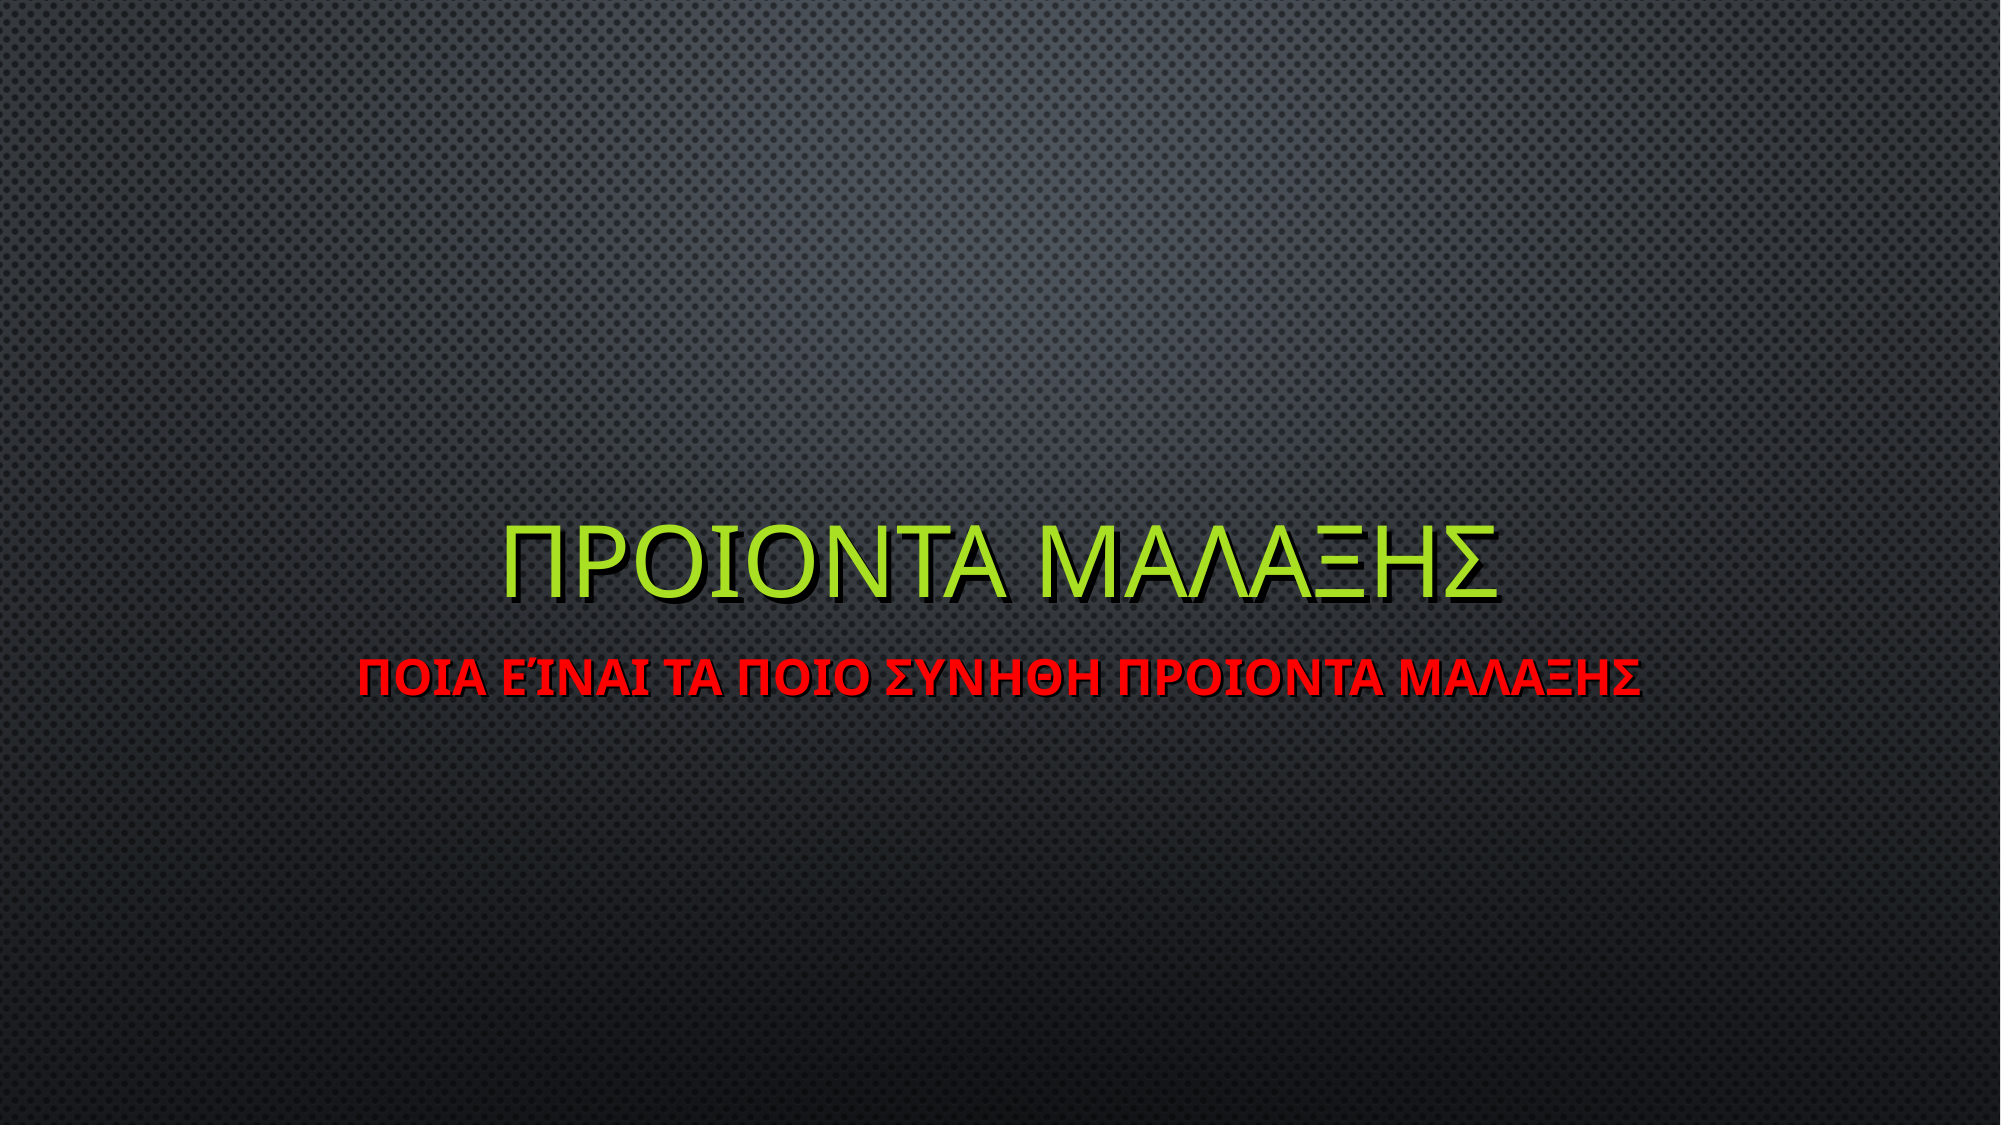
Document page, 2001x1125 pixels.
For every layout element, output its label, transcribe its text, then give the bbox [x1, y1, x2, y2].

subtitle ΠΟΙΑ ΕΊΝΑΙ ΤΑ ΠΟΙΟ ΣΥΝΗΘΗ ΠΡΟΙΟΝΤΑ ΜΑΛΑΞΗΣ [287, 637, 1711, 791]
title ΠΡΟΙΟΝΤΑ ΜΑΛΑΞΗΣ [287, 418, 1711, 625]
